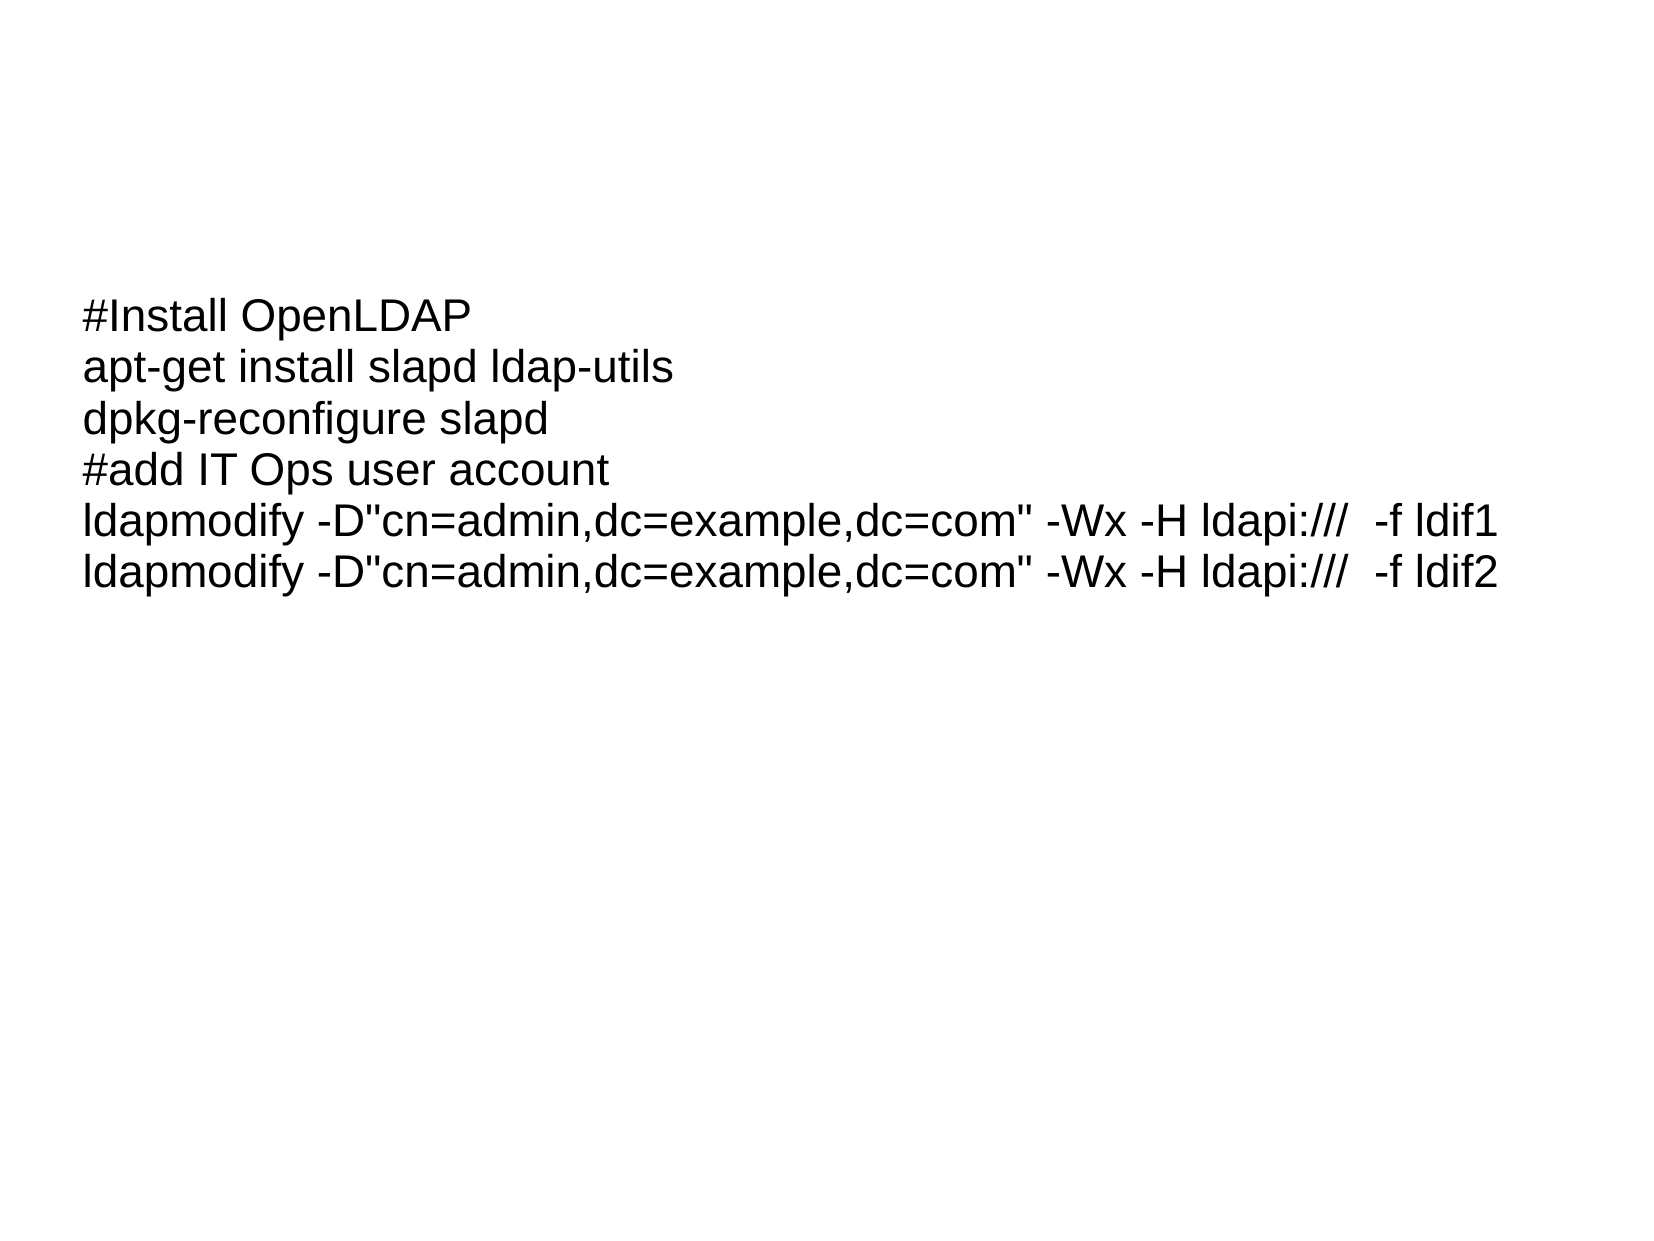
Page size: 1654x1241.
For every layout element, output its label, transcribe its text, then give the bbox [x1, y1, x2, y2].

list #Install OpenLDAP apt-get install slapd ldap-utils dpkg-reconfigure slapd #add IT Ops user account ldapmodify -D"cn=admin,dc=example,dc=com" -Wx -H ldapi:/// -f ldif1 ldapmodify -D"cn=admin,dc=example,dc=com" -Wx -H ldapi:/// -f ldif2 [82, 290, 1538, 1010]
